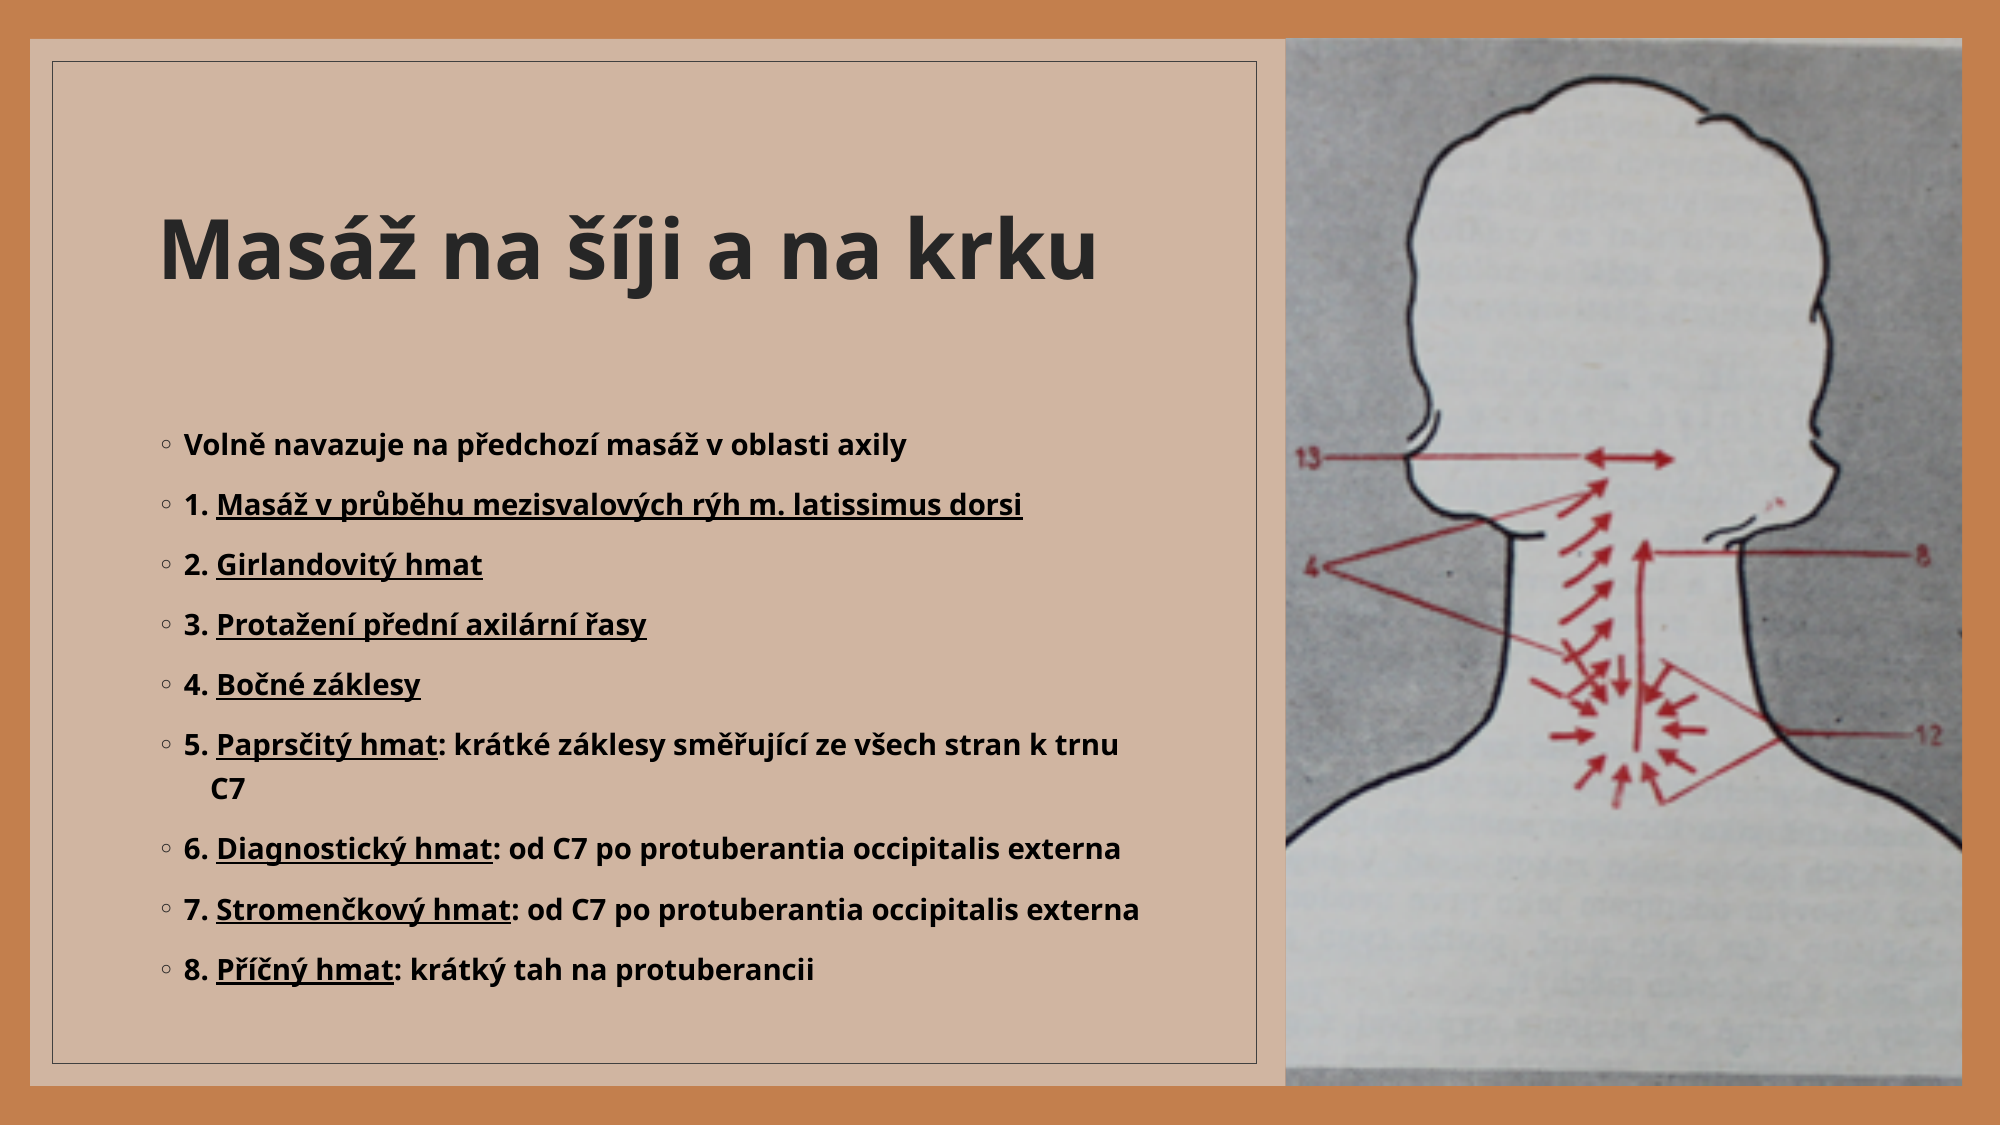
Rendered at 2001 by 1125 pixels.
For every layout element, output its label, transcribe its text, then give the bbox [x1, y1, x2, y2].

title Masáž na šíji a na krku [142, 105, 1174, 392]
list Volně navazuje na předchozí masáž v oblasti axily 1. Masáž v průběhu mezisvalových rýh m. latissimus dorsi 2. Girlandovitý hmat 3. Protažení přední axilární řasy 4. Bočné záklesy 5. Paprsčitý hmat: krátké záklesy směřující ze všech stran k trnu C7 6. Diagnostický hmat: od C7 po protuberantia occipitalis externa 7. Stromenčkový hmat: od C7 po protuberantia occipitalis externa 8. Příčný hmat: krátký tah na protuberancii [142, 412, 1174, 1034]
text_box [0, 0, 2000, 1125]
picture [1285, 38, 1963, 1086]
